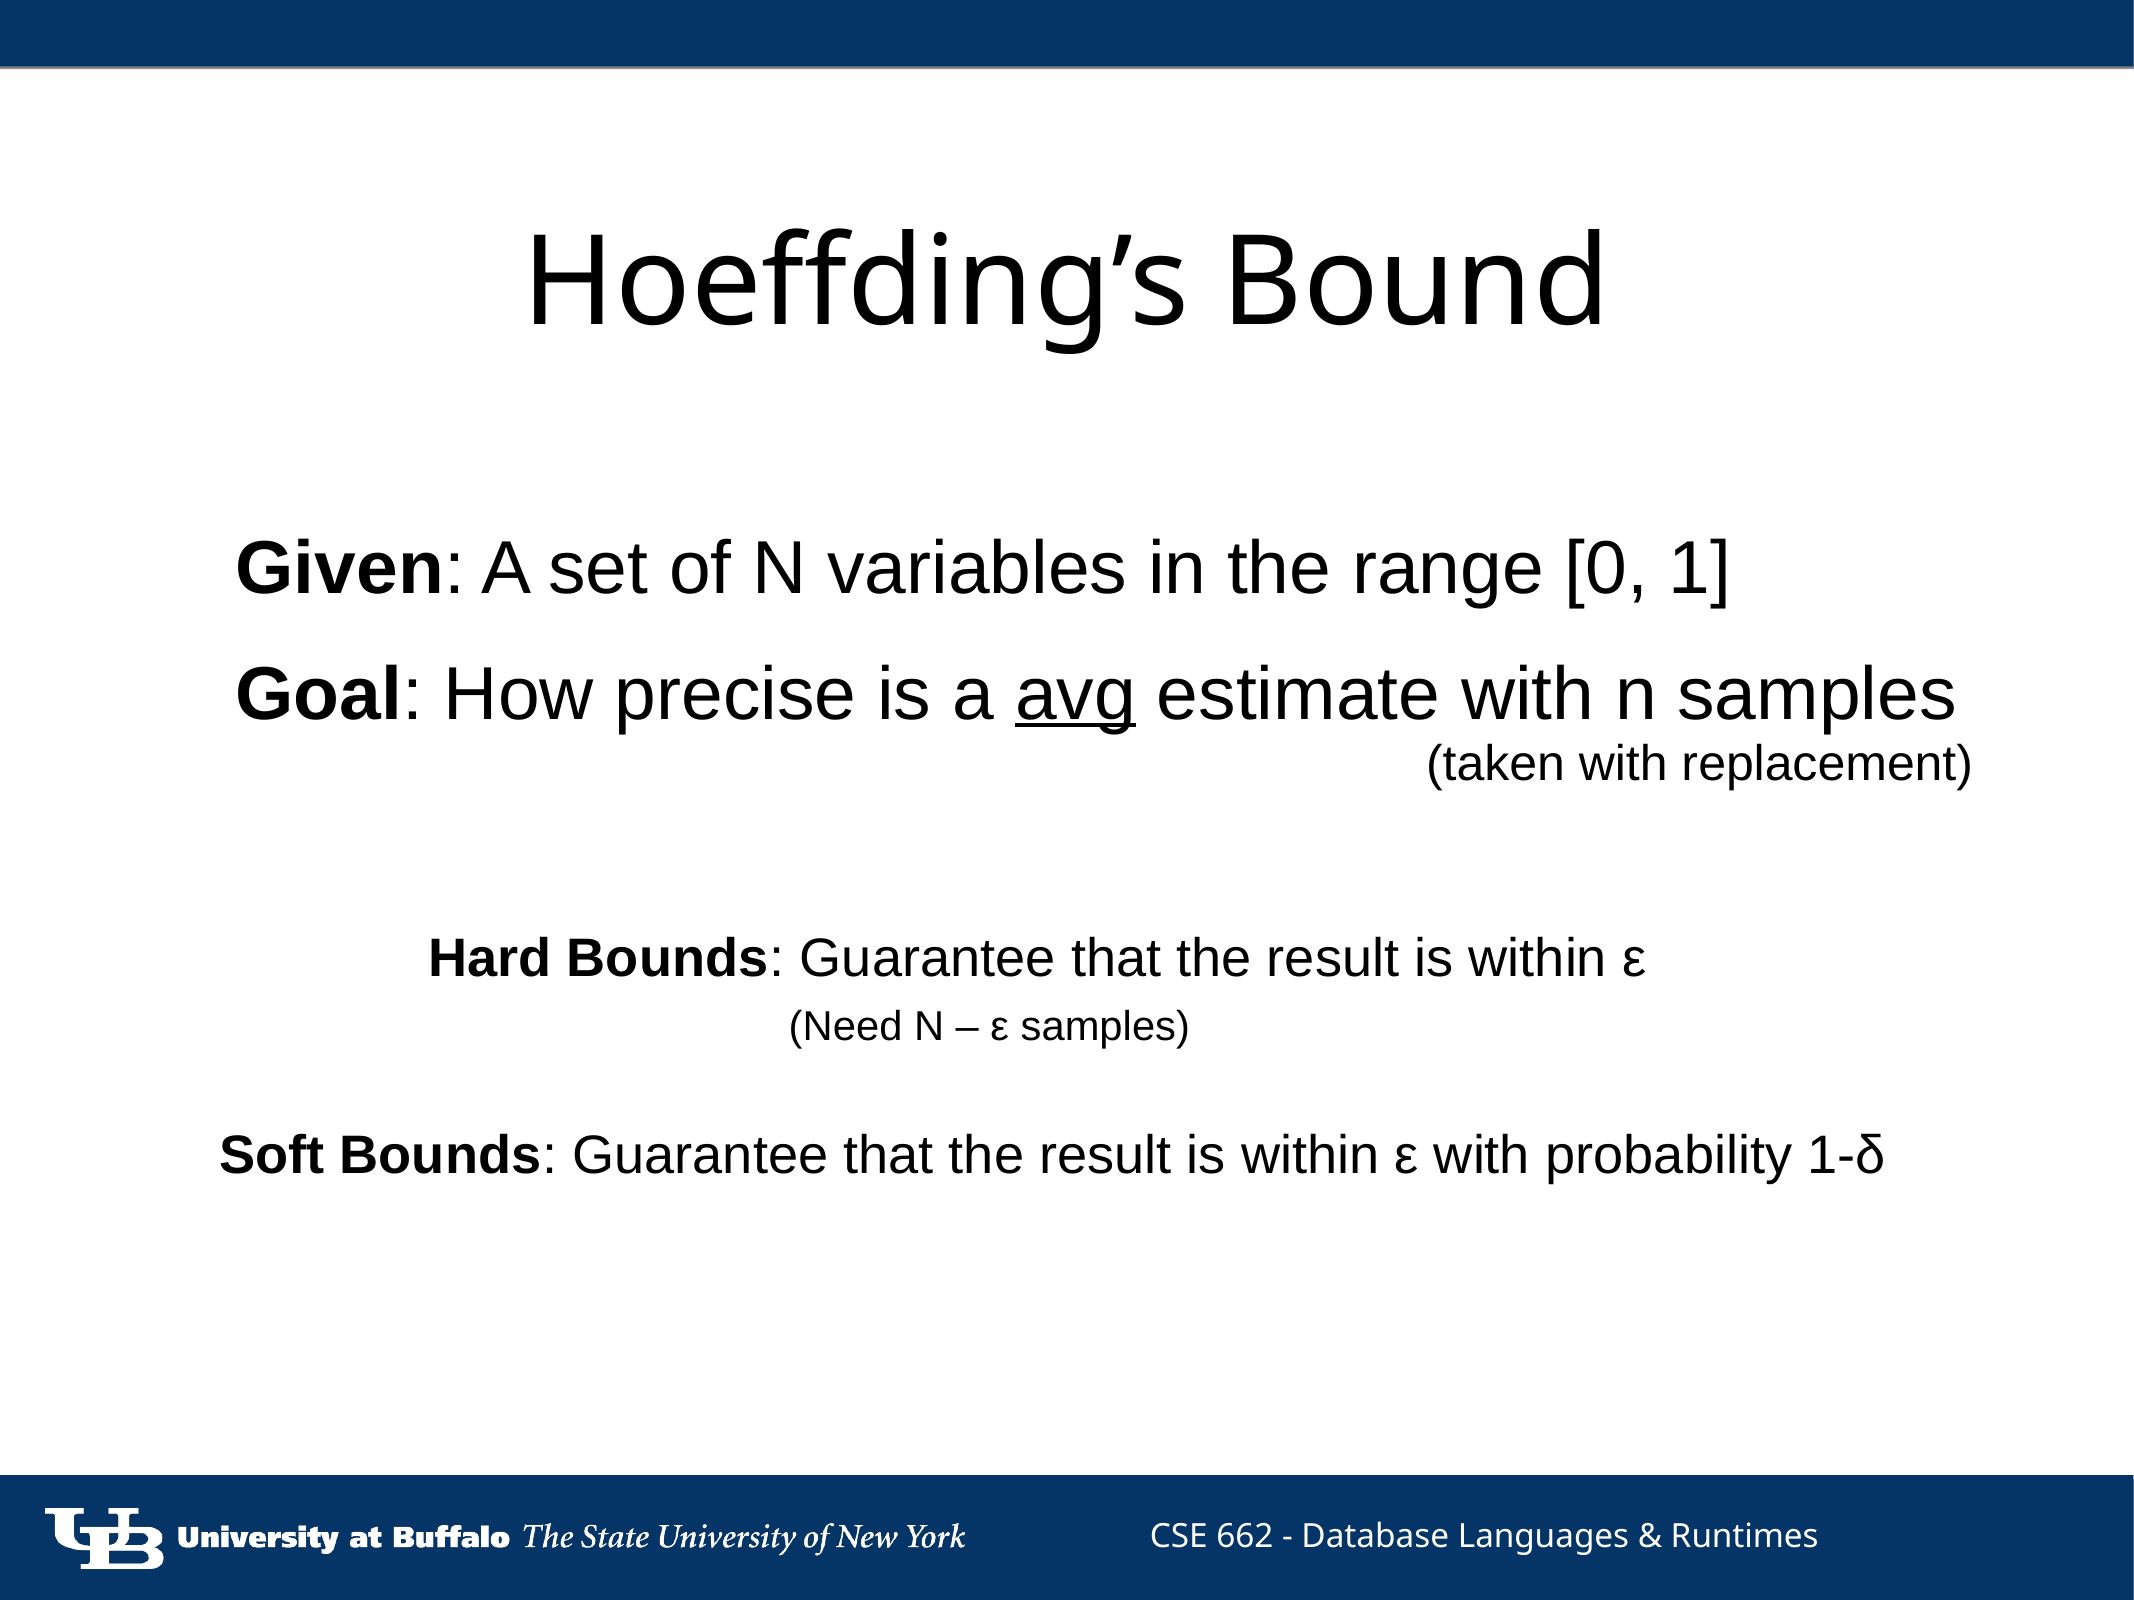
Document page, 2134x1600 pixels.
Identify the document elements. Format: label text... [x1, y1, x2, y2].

text_box Given: A set of N variables in the range [0, 1] Goal: How precise is a avg estimate with n samples (taken with replacement) [221, 517, 1994, 799]
text_box (Need N – ε samples) [773, 994, 1269, 1103]
title Hoeffding’s Bound [156, 124, 1978, 427]
text_box Hard Bounds: Guarantee that the result is within ε [413, 919, 1663, 995]
picture [45, 1508, 965, 1569]
text_box Soft Bounds: Guarantee that the result is within ε with probability 1-δ [204, 1117, 1903, 1193]
